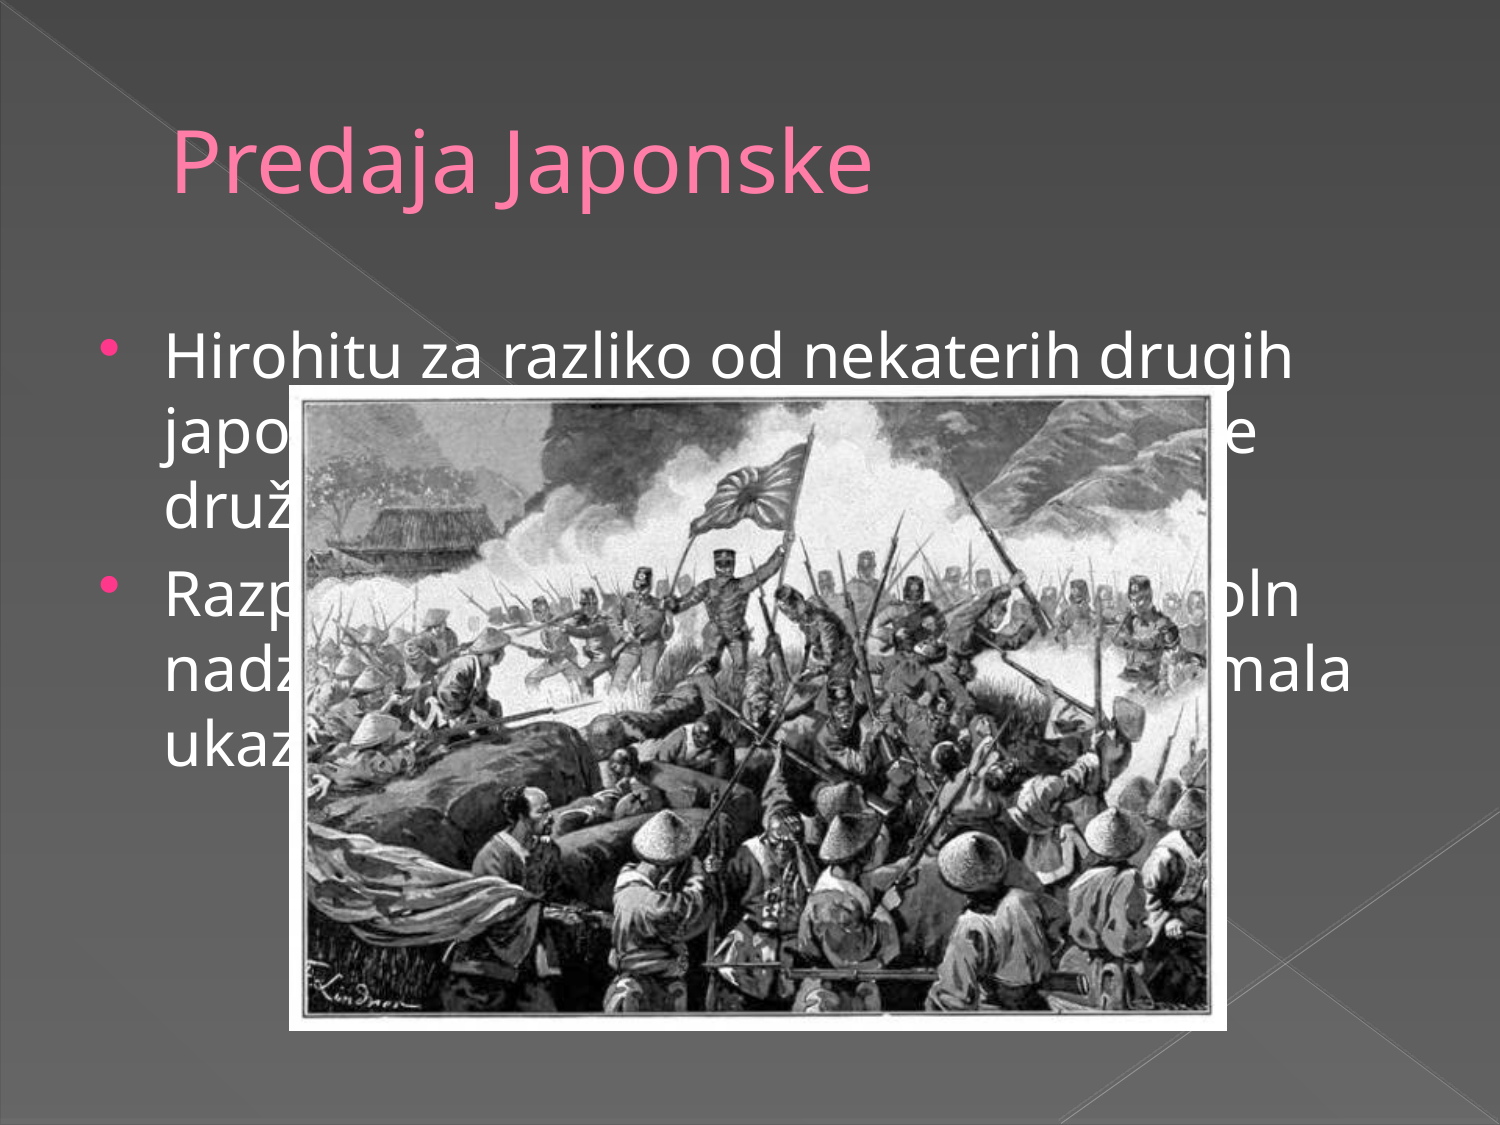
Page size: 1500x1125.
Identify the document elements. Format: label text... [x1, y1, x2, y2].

picture [289, 385, 1227, 1031]
list Hirohitu za razliko od nekaterih drugih japonskih politikov in članov cesarske družine niso sodili za vojne zločine Razprave še potekajo ali je imel popoln nadzor nad vojsko, ali je le-ta sprejemala ukaze od koga drugega [75, 308, 1425, 1059]
title Predaja Japonske [75, 43, 1425, 274]
